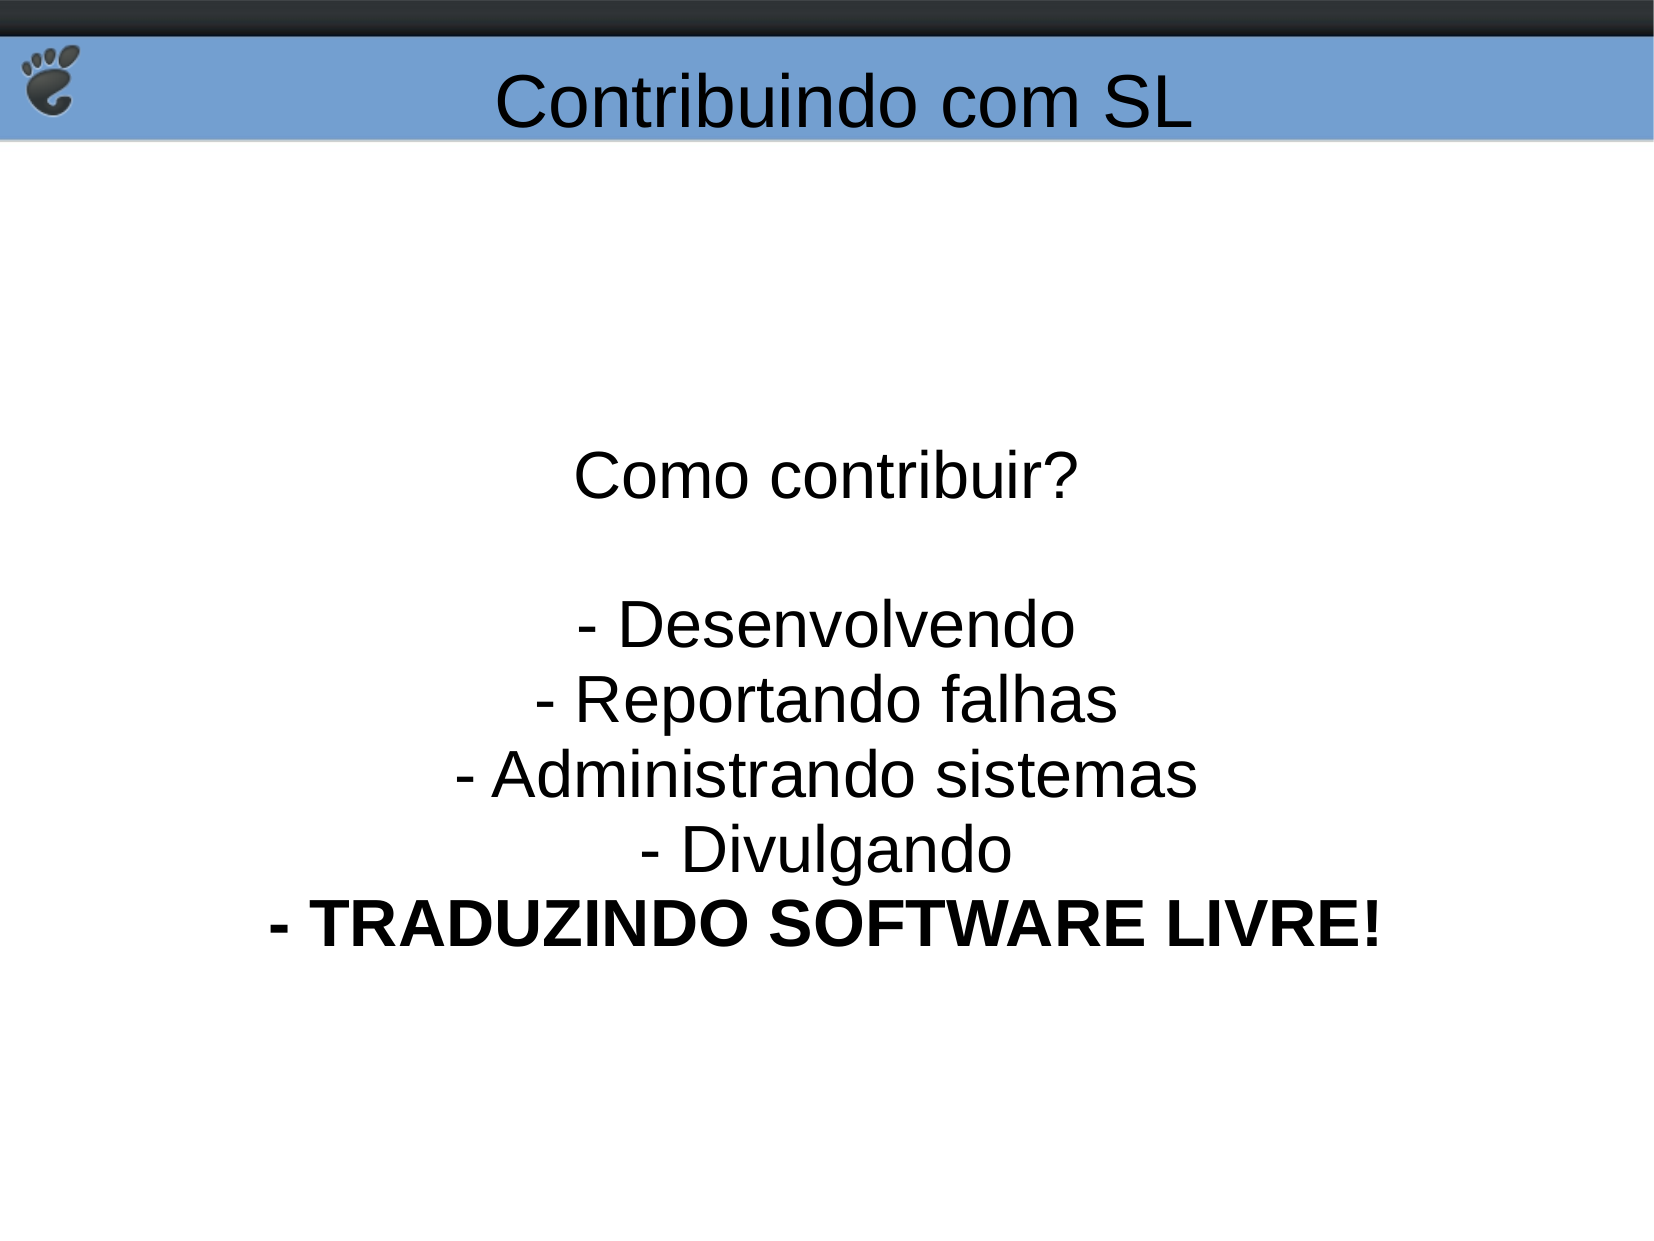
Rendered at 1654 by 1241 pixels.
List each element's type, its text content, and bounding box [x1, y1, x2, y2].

title Contribuindo com SL [100, 13, 1589, 190]
subtitle Como contribuir? - Desenvolvendo - Reportando falhas - Administrando sistemas - Divulgando - TRADUZINDO SOFTWARE LIVRE! [82, 290, 1571, 1109]
picture [0, 0, 1654, 1241]
